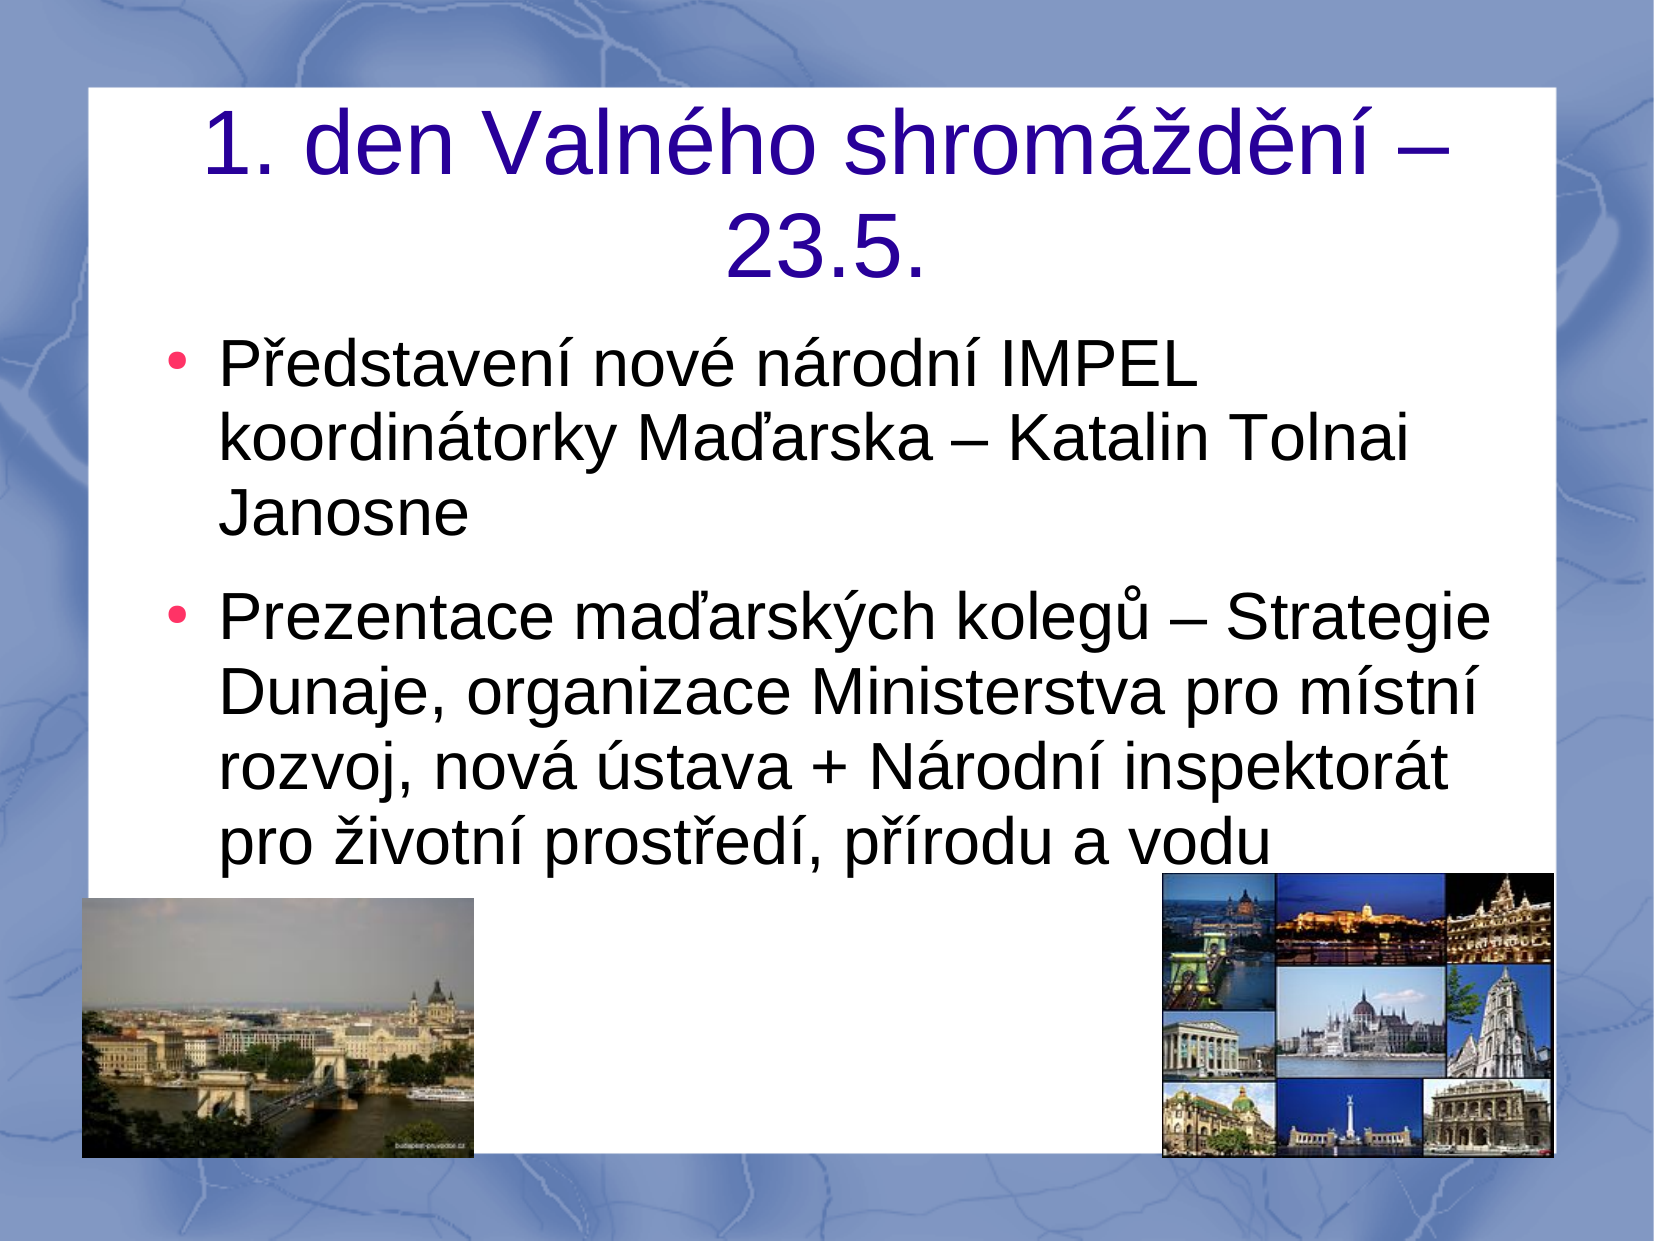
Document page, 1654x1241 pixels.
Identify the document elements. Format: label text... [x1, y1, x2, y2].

title 1. den Valného shromáždění – 23.5. [118, 90, 1536, 298]
list Představení nové národní IMPEL koordinátorky Maďarska – Katalin Tolnai Janosne Prezentace maďarských kolegů – Strategie Dunaje, organizace Ministerstva pro místní rozvoj, nová ústava + Národní inspektorát pro životní prostředí, přírodu a vodu [147, 325, 1506, 1145]
picture [0, 0, 1654, 1241]
